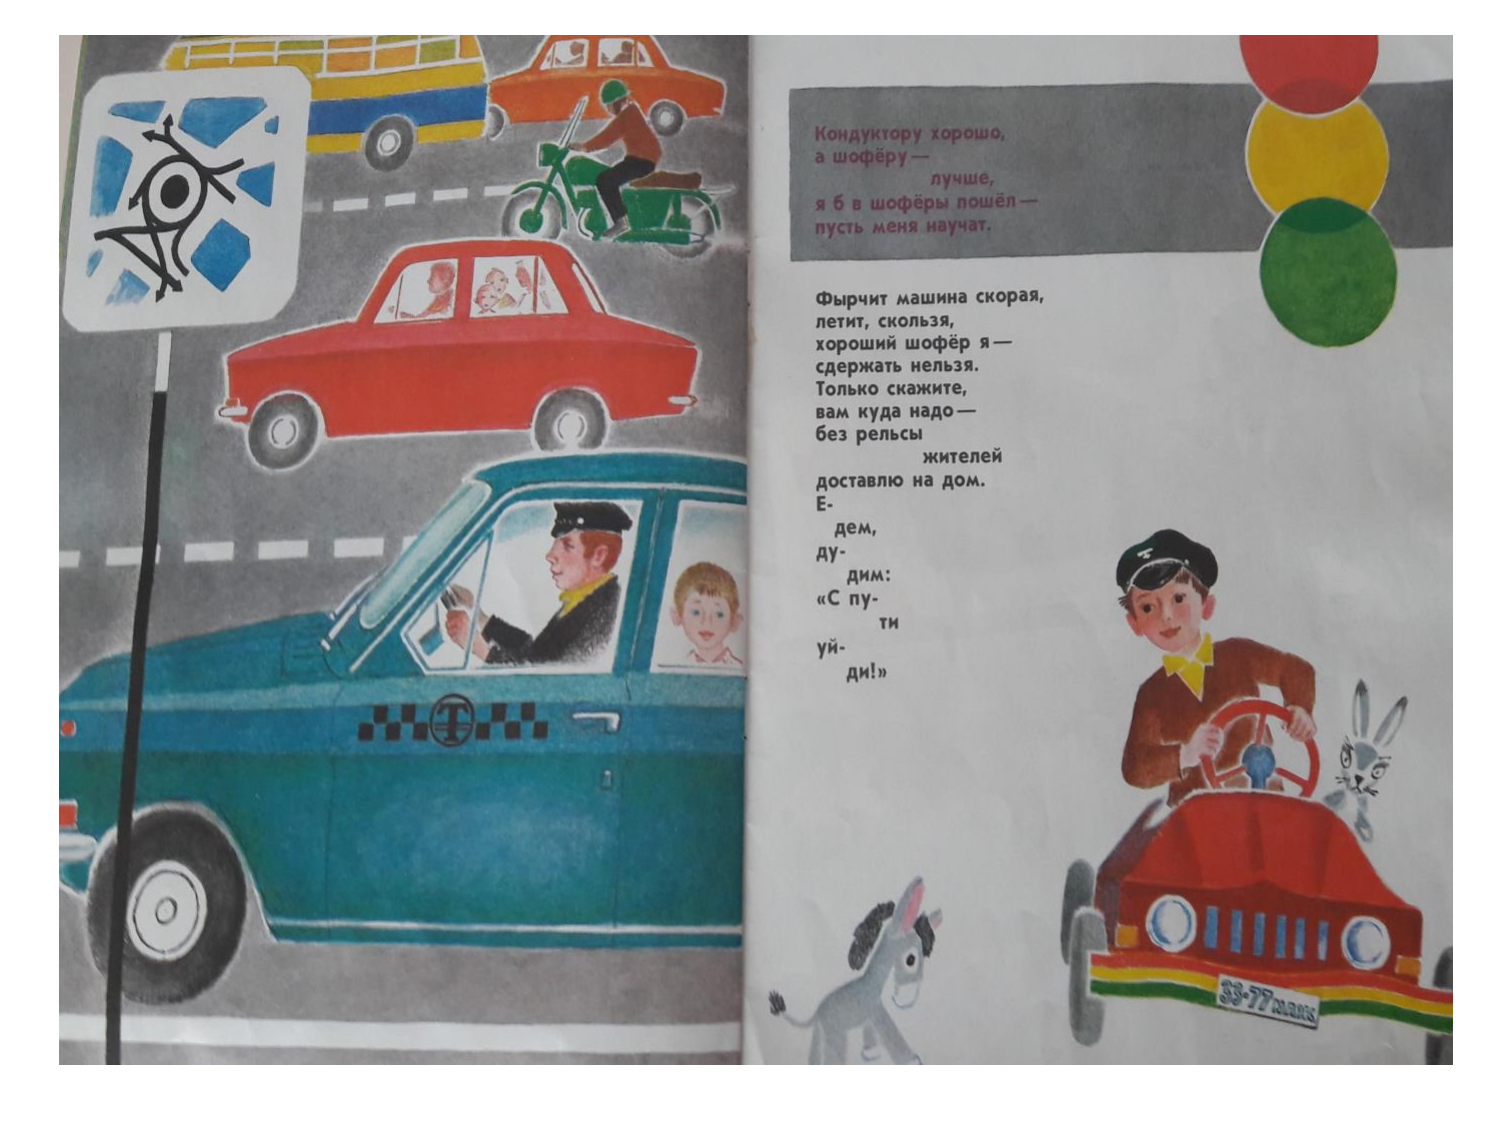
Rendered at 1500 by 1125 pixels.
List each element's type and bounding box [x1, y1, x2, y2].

picture [59, 35, 1453, 1065]
